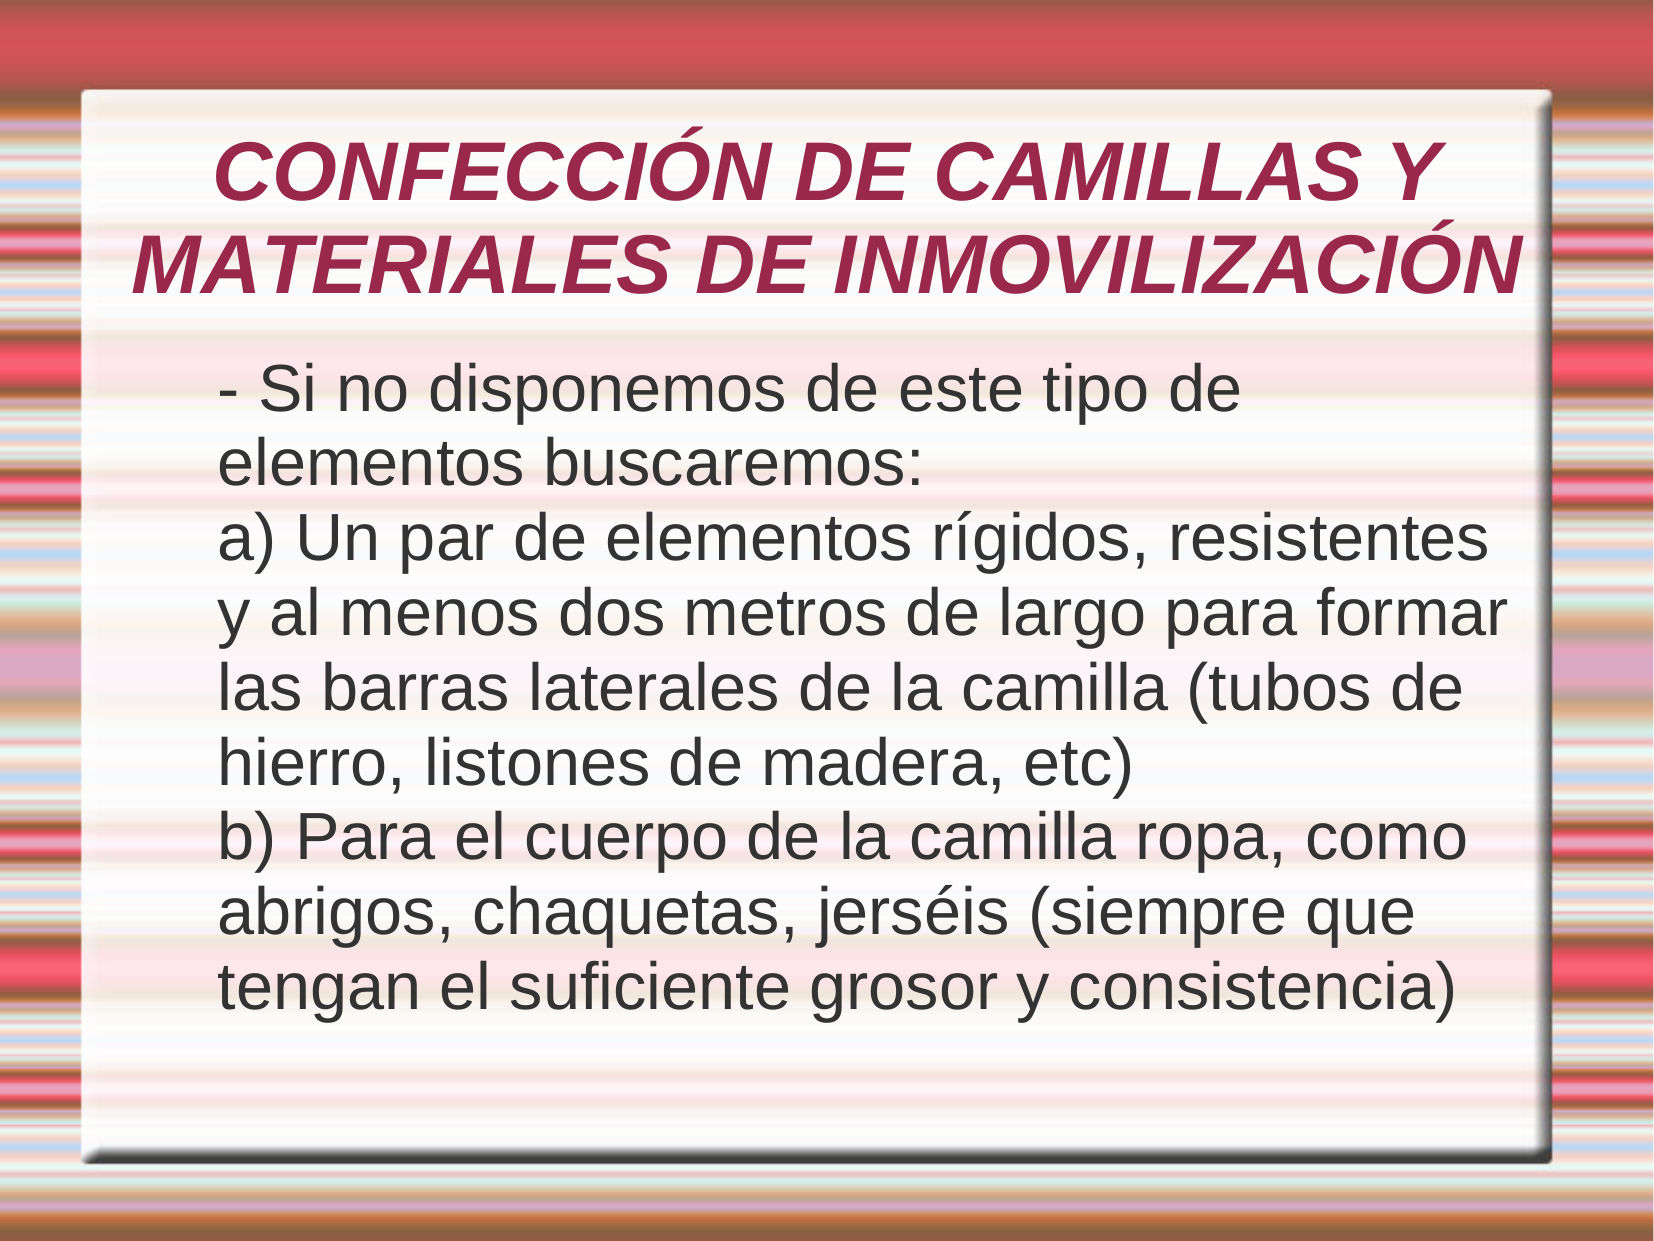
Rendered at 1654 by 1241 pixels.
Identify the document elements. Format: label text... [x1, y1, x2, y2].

title CONFECCIÓN DE CAMILLAS Y MATERIALES DE INMOVILIZACIÓN [121, 114, 1534, 322]
list - Si no disponemos de este tipo de elementos buscaremos: a) Un par de elementos rígidos, resistentes y al menos dos metros de largo para formar las barras laterales de la camilla (tubos de hierro, listones de madera, etc) b) Para el cuerpo de la camilla ropa, como abrigos, chaquetas, jerséis (siempre que tengan el suficiente grosor y consistencia) [134, 350, 1516, 1132]
picture [0, 0, 1654, 1241]
